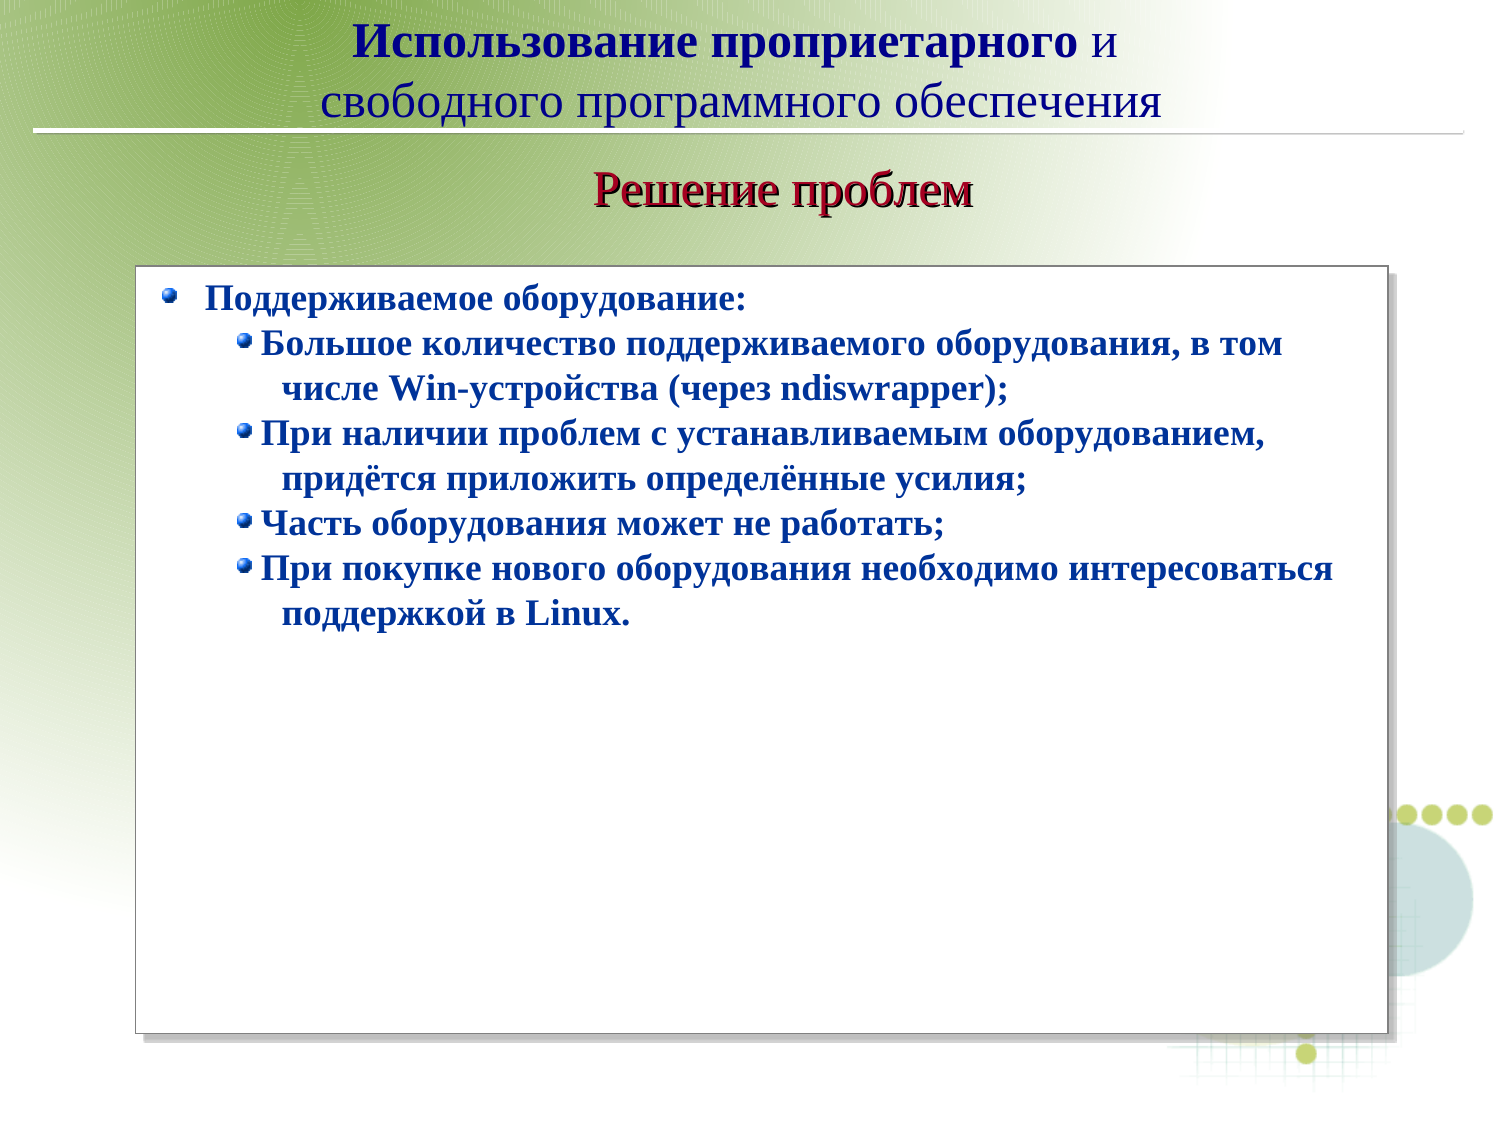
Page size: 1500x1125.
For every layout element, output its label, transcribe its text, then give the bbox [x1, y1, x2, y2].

picture [237, 513, 252, 528]
picture [1110, 718, 1500, 1098]
text_box Решение проблем [118, 147, 1447, 223]
picture [237, 558, 252, 573]
text_box Использование проприетарного и свободного программного обеспечения [0, 0, 1483, 136]
picture [162, 288, 177, 303]
picture [237, 333, 252, 348]
text_box [135, 265, 1388, 1034]
picture [237, 423, 252, 438]
text_box Поддерживаемое оборудование: Большое количество поддерживаемого оборудования, в том числе Win-устройства (через ndiswrapper); При наличии проблем с устанавливаемым оборудованием, придётся приложить определённые усилия; Часть оборудования может не работать; При покупке нового оборудования необходимо интересоваться поддержкой в Linux. [147, 265, 1388, 642]
